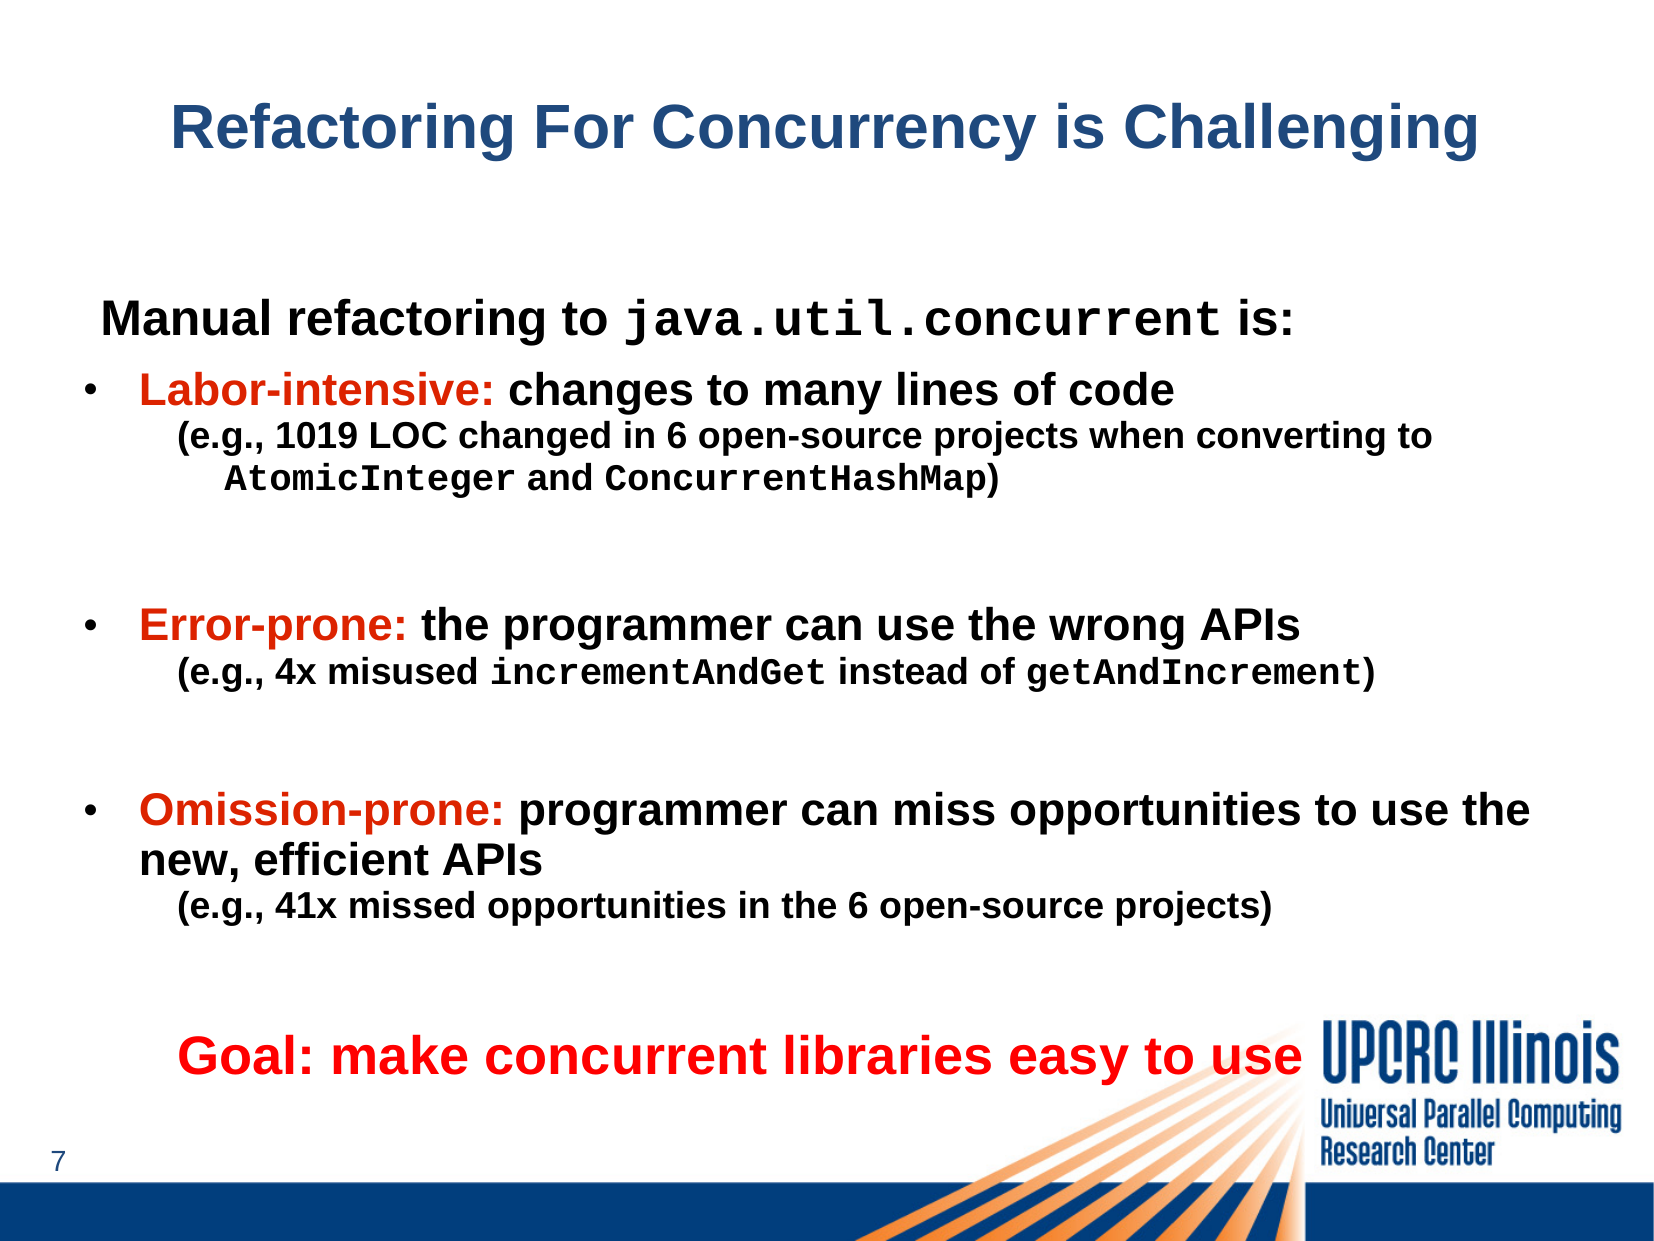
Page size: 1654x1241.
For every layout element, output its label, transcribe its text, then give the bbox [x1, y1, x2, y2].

title Refactoring For Concurrency is Challenging [82, 0, 1570, 259]
list Manual refactoring to java.util.concurrent is: Labor-intensive: changes to many lines of code (e.g., 1019 LOC changed in 6 open-source projects when converting to AtomicInteger and ConcurrentHashMap) Error-prone: the programmer can use the wrong APIs (e.g., 4x misused incrementAndGet instead of getAndIncrement) Omission-prone: programmer can miss opportunities to use the new, efficient APIs (e.g., 41x missed opportunities in the 6 open-source projects) Goal: make concurrent libraries easy to use [82, 290, 1571, 1102]
picture [0, 1005, 1654, 1241]
